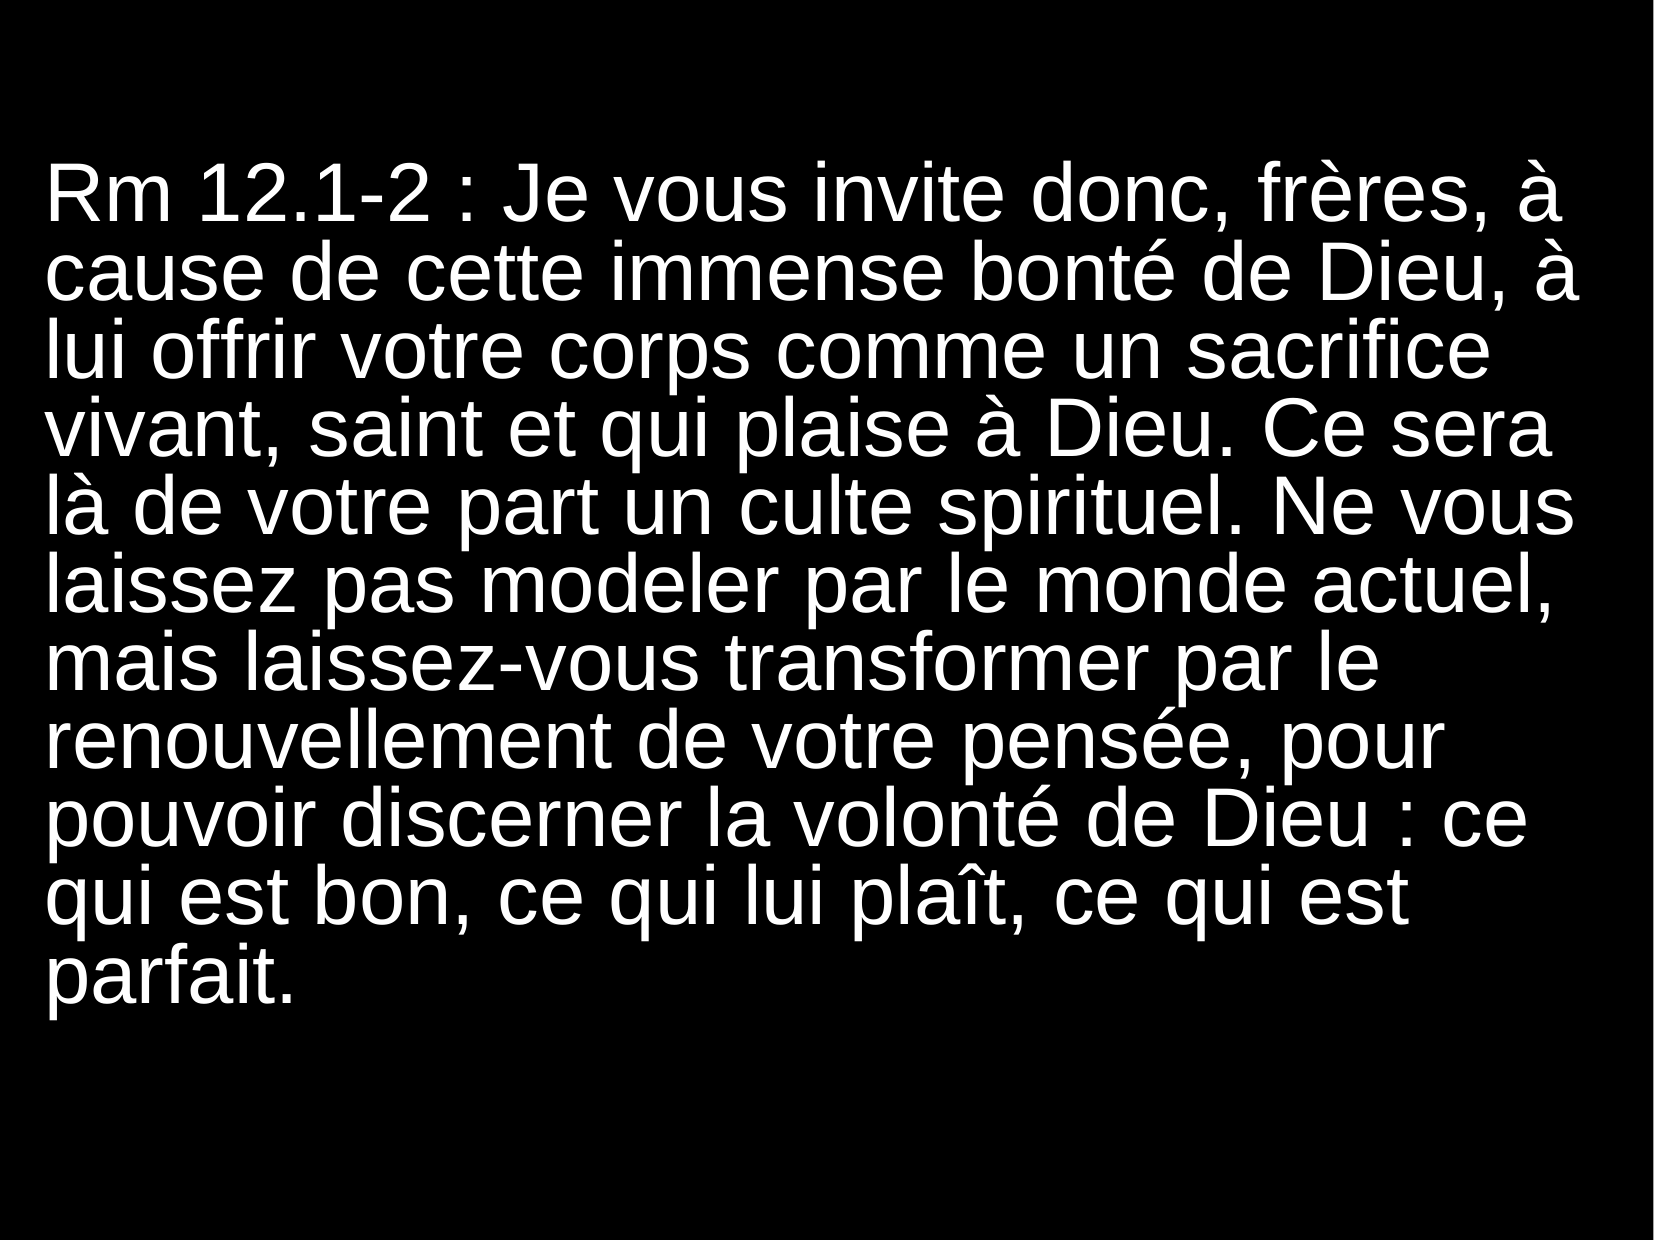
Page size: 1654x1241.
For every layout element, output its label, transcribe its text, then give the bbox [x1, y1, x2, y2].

text_box Rm 12.1-2 : Je vous invite donc, frères, à cause de cette immense bonté de Dieu, à lui offrir votre corps comme un sacrifice vivant, saint et qui plaise à Dieu. Ce sera là de votre part un culte spirituel. Ne vous laissez pas modeler par le monde actuel, mais laissez-vous transformer par le renouvellement de votre pensée, pour pouvoir discerner la volonté de Dieu : ce qui est bon, ce qui lui plaît, ce qui est parfait. [29, 59, 1625, 1052]
